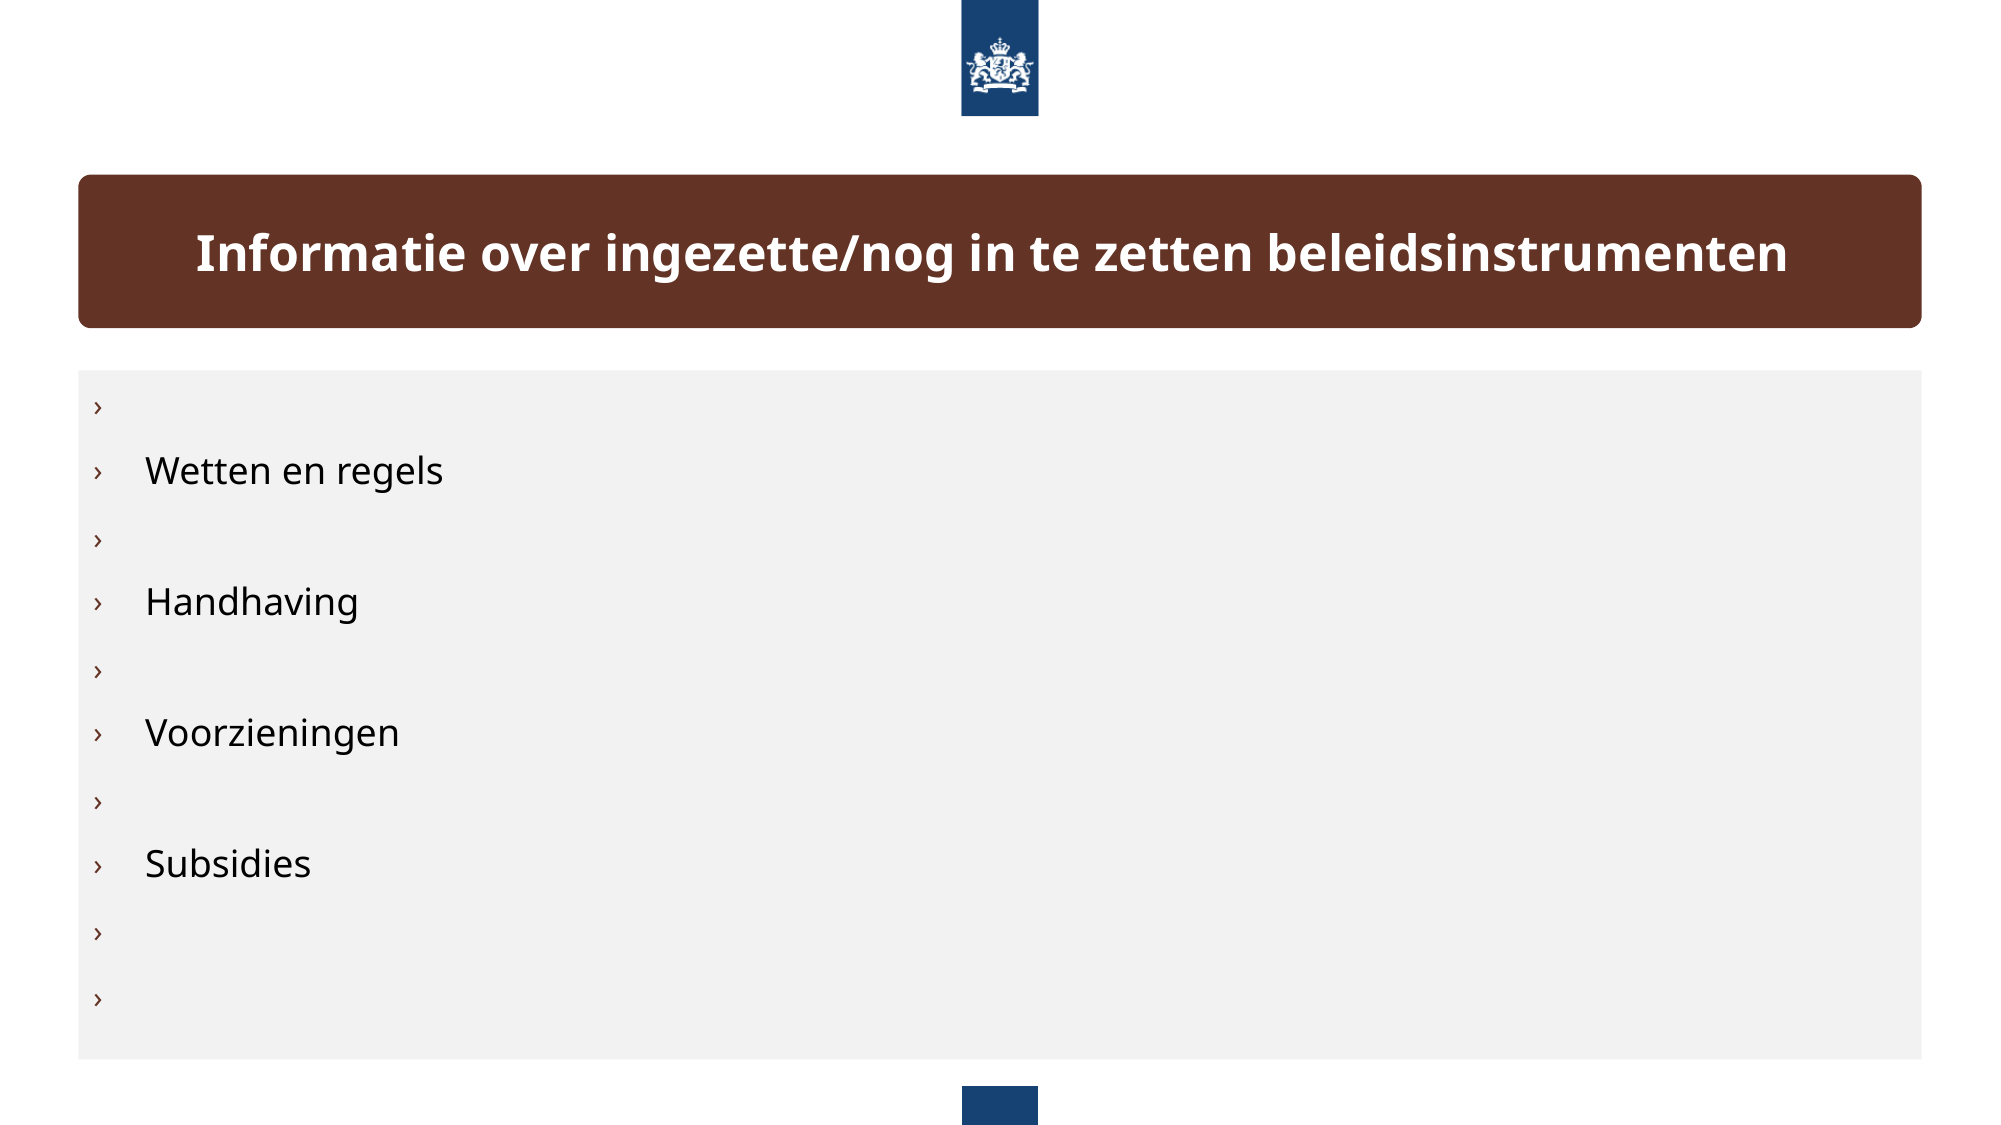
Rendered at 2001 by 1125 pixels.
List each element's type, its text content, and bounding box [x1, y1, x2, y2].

text_box Informatie over ingezette/nog in te zetten beleidsinstrumenten [78, 174, 1922, 329]
text_box Wetten en regels Handhaving Voorzieningen Subsidies [78, 370, 1922, 1060]
